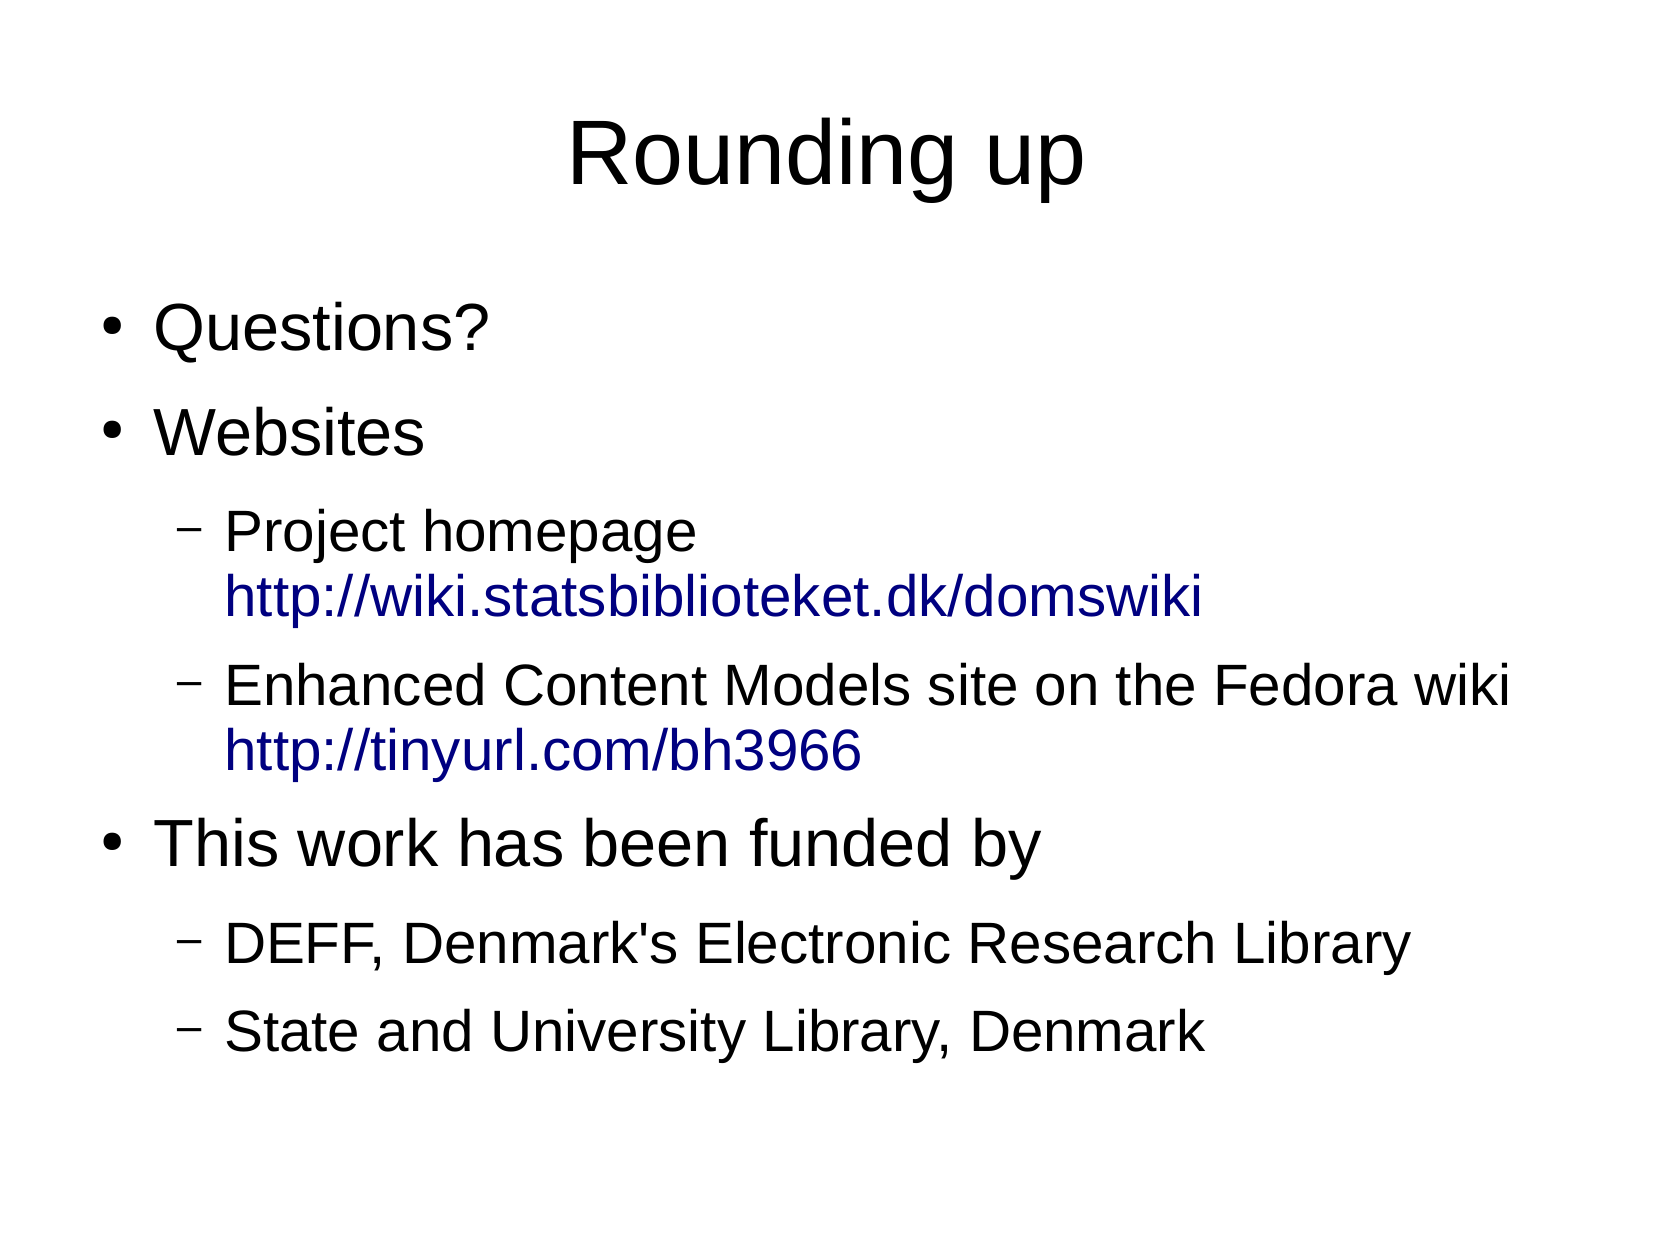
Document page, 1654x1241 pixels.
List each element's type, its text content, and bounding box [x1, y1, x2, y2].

list Questions? Websites Project homepagehttp://wiki.statsbiblioteket.dk/domswiki Enhanced Content Models site on the Fedora wikihttp://tinyurl.com/bh3966 This work has been funded by DEFF, Denmark's Electronic Research Library State and University Library, Denmark [82, 290, 1571, 1094]
title Rounding up [82, 56, 1571, 250]
